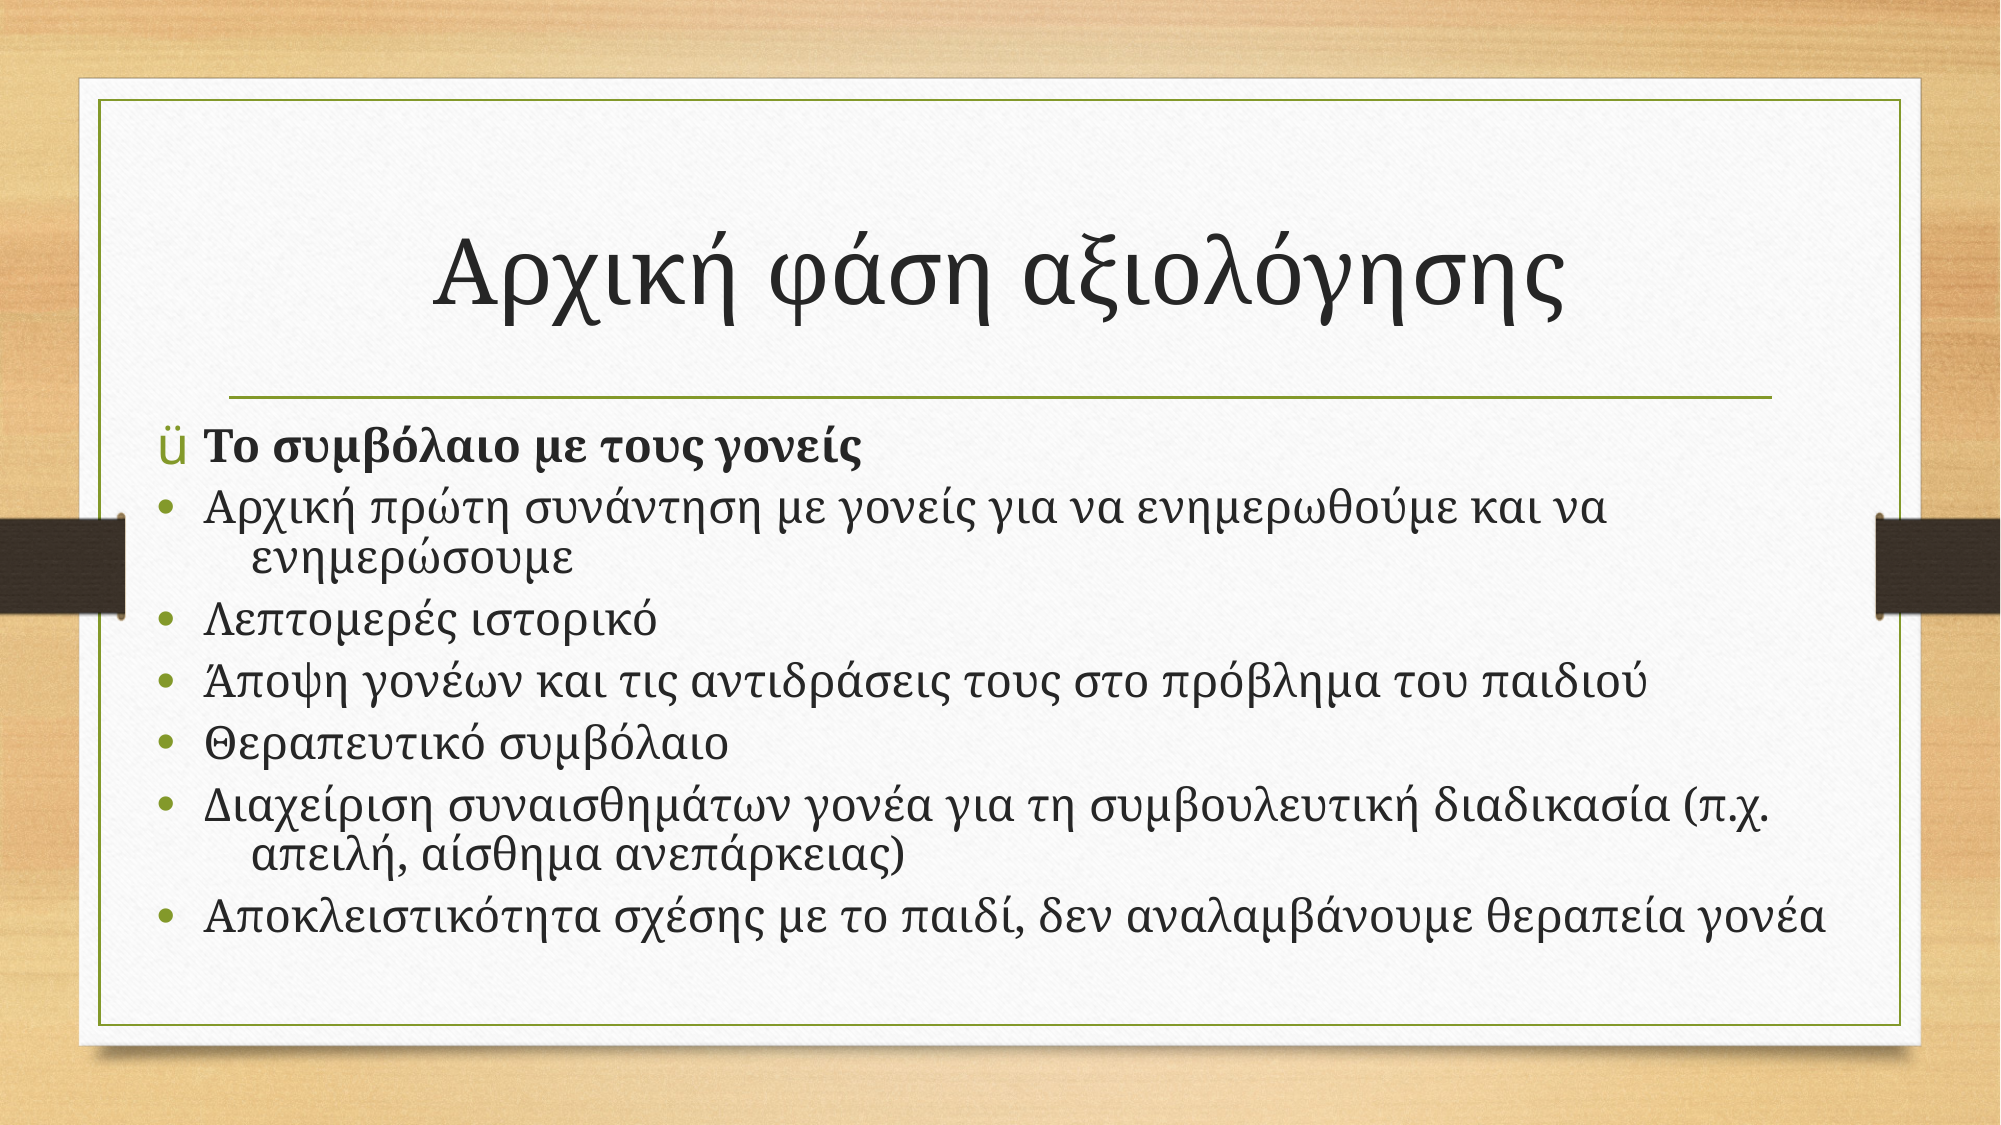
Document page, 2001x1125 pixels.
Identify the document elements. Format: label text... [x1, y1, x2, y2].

list Το συμβόλαιο με τους γονείς Αρχική πρώτη συνάντηση με γονείς για να ενημερωθούμε και να ενημερώσουμε Λεπτομερές ιστορικό Άποψη γονέων και τις αντιδράσεις τους στο πρόβλημα του παιδιού Θεραπευτικό συμβόλαιο Διαχείριση συναισθημάτων γονέα για τη συμβουλευτική διαδικασία (π.χ. απειλή, αίσθημα ανεπάρκειας) Αποκλειστικότητα σχέσης με το παιδί, δεν αναλαμβάνουμε θεραπεία γονέα [141, 414, 1882, 1007]
title Αρχική φάση αξιολόγησης [212, 161, 1788, 376]
